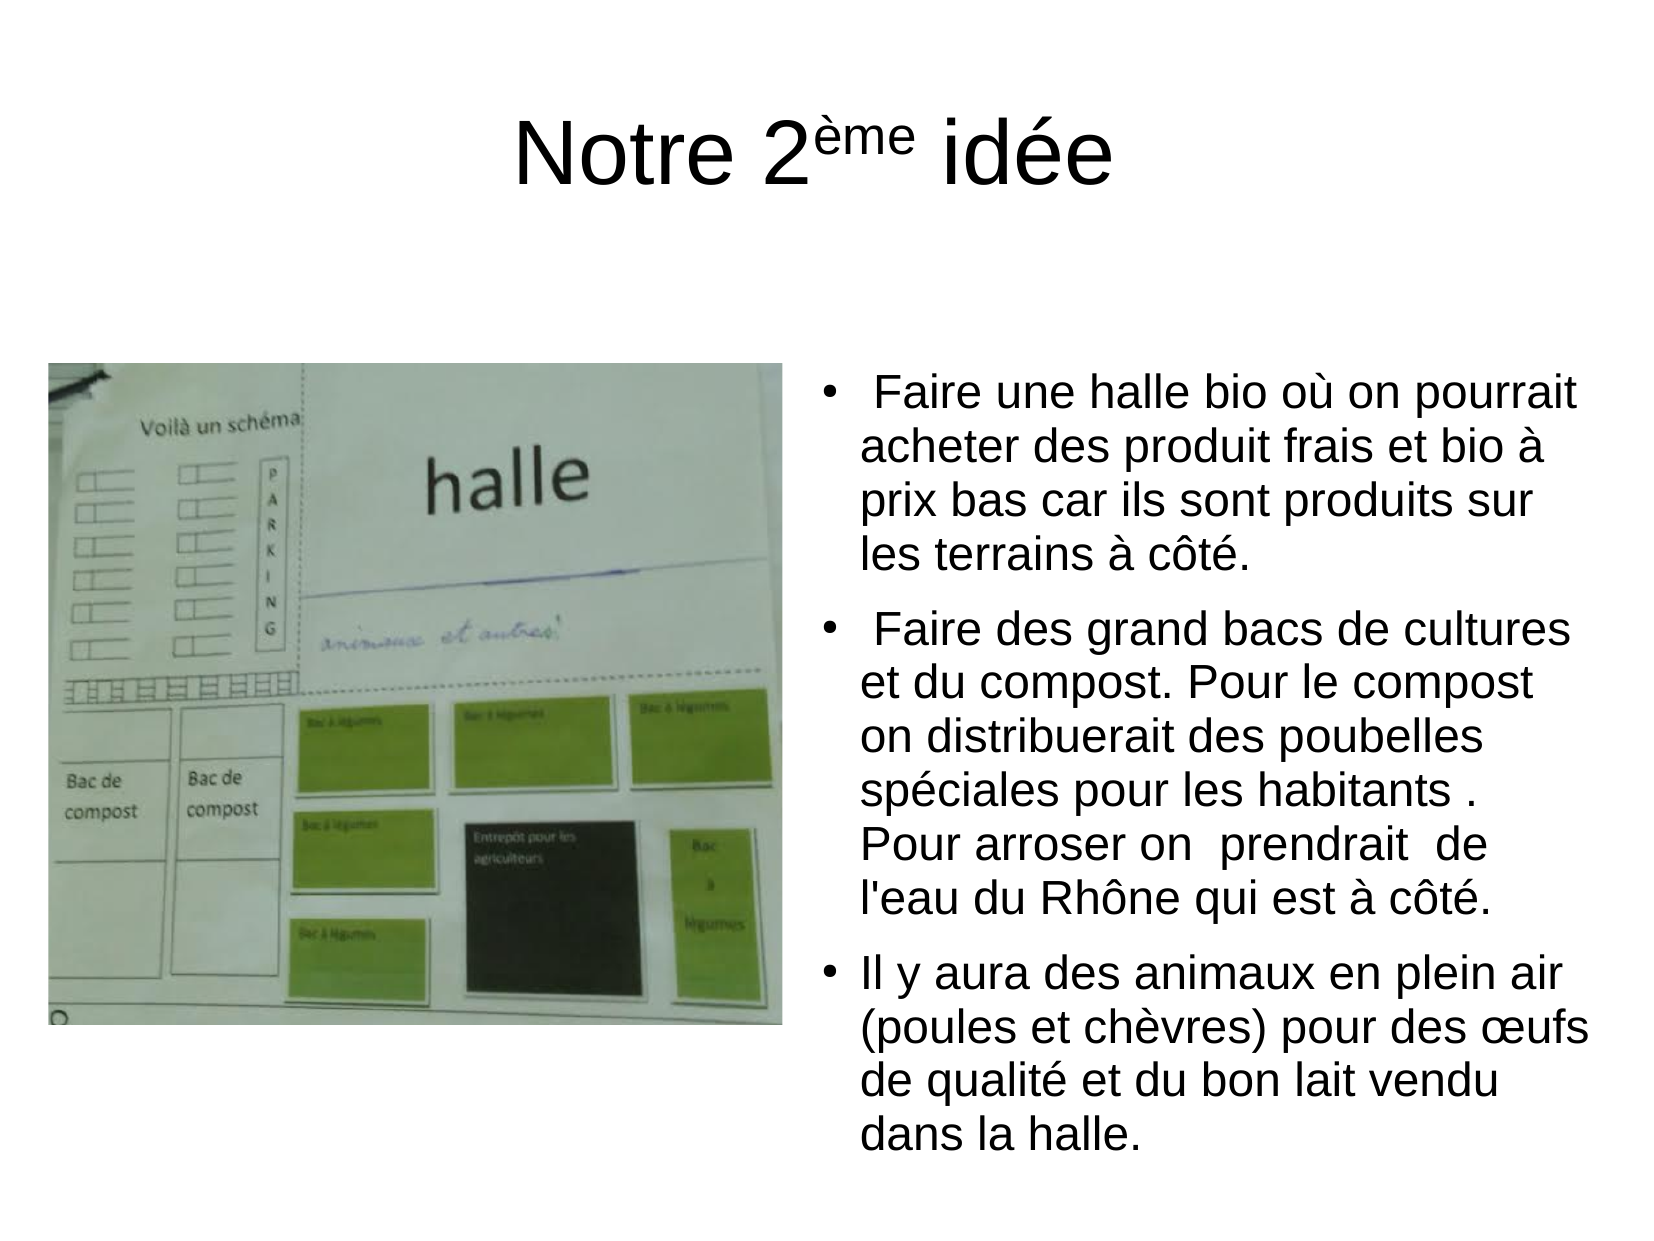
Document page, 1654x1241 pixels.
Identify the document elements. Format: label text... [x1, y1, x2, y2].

picture [48, 362, 783, 1025]
list Faire une halle bio où on pourrait acheter des produit frais et bio à prix bas car ils sont produits sur les terrains à côté. Faire des grand bacs de cultures et du compost. Pour le compost on distribuerait des poubelles spéciales pour les habitants . Pour arroser on prendrait de l'eau du Rhône qui est à côté. Il y aura des animaux en plein air (poules et chèvres) pour des œufs de qualité et du bon lait vendu dans la halle. [808, 290, 1594, 1182]
title Notre 2ème idée [82, 49, 1571, 257]
